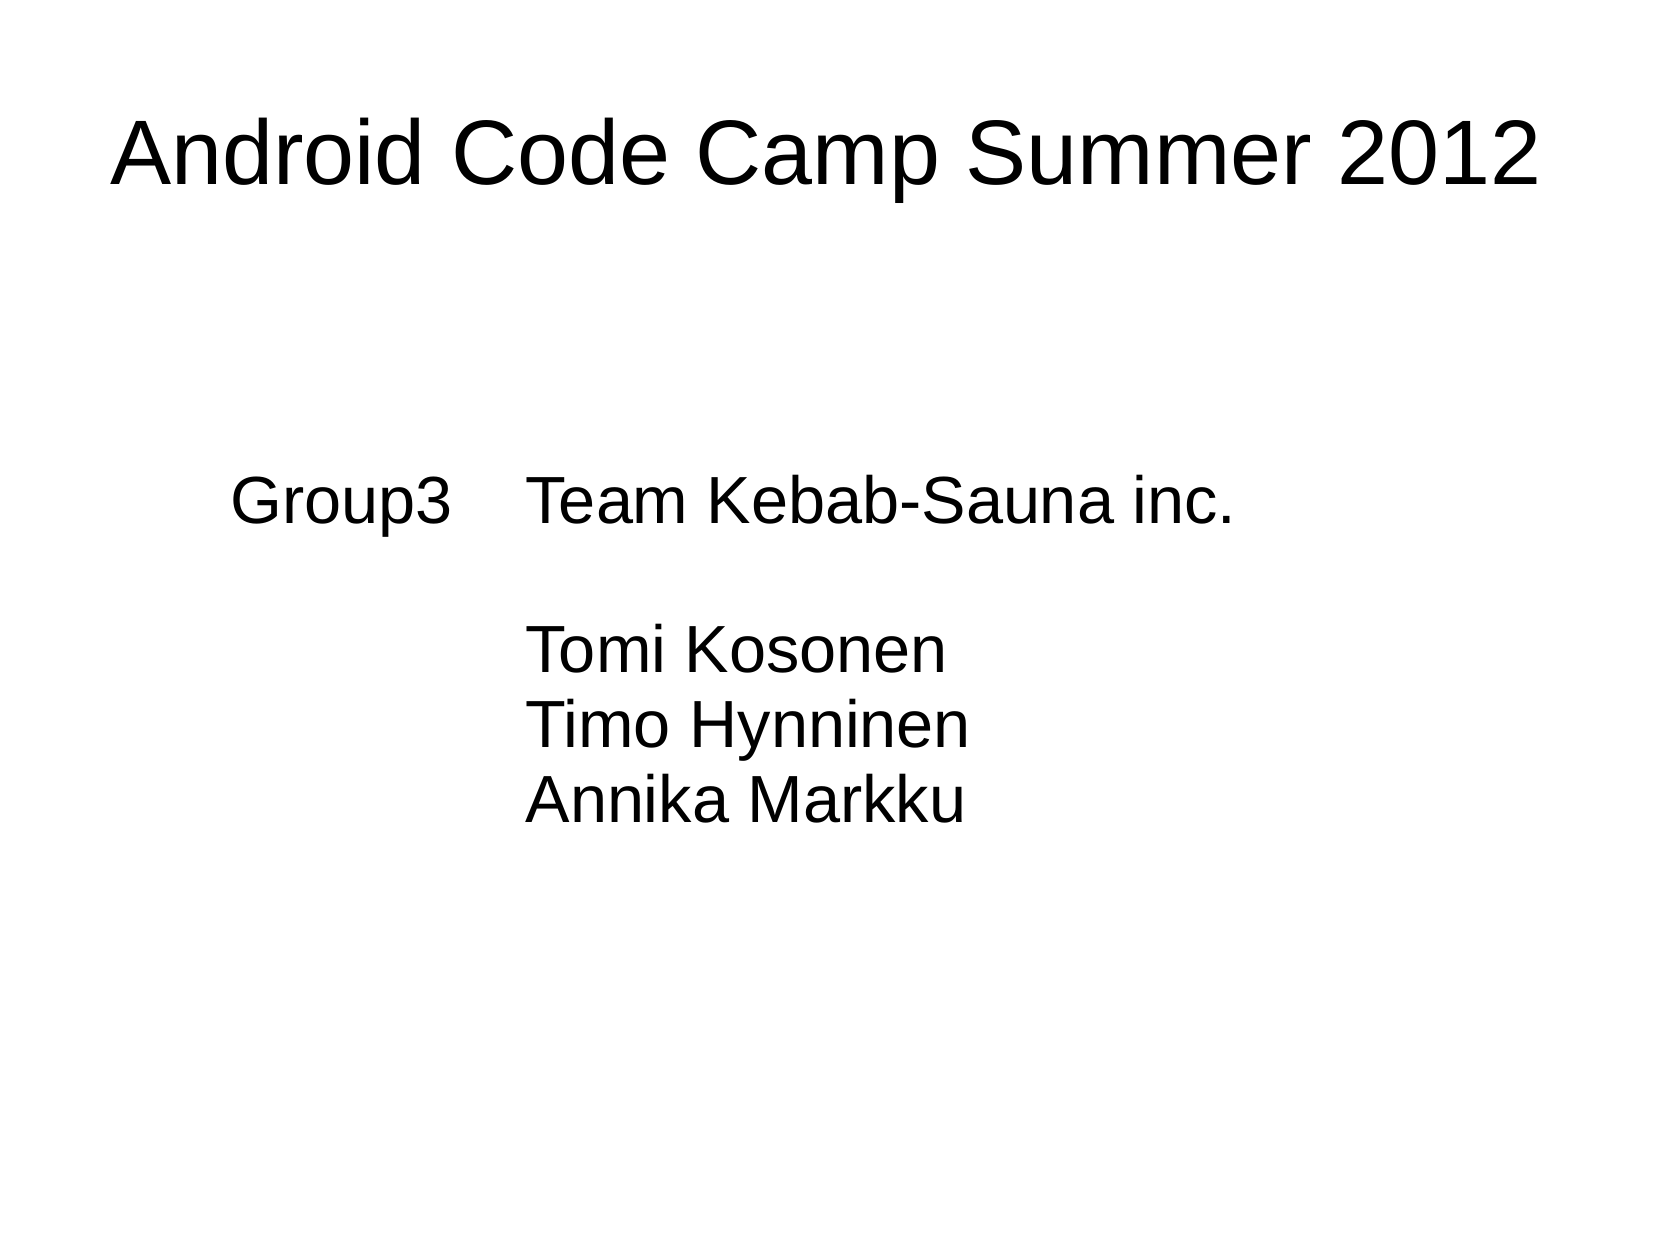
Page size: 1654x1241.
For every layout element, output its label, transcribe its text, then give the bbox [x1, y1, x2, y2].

subtitle Group3 Team Kebab-Sauna inc. Tomi Kosonen Timo Hynninen Annika Markku [82, 290, 1538, 1010]
title Android Code Camp Summer 2012 [82, 49, 1571, 257]
